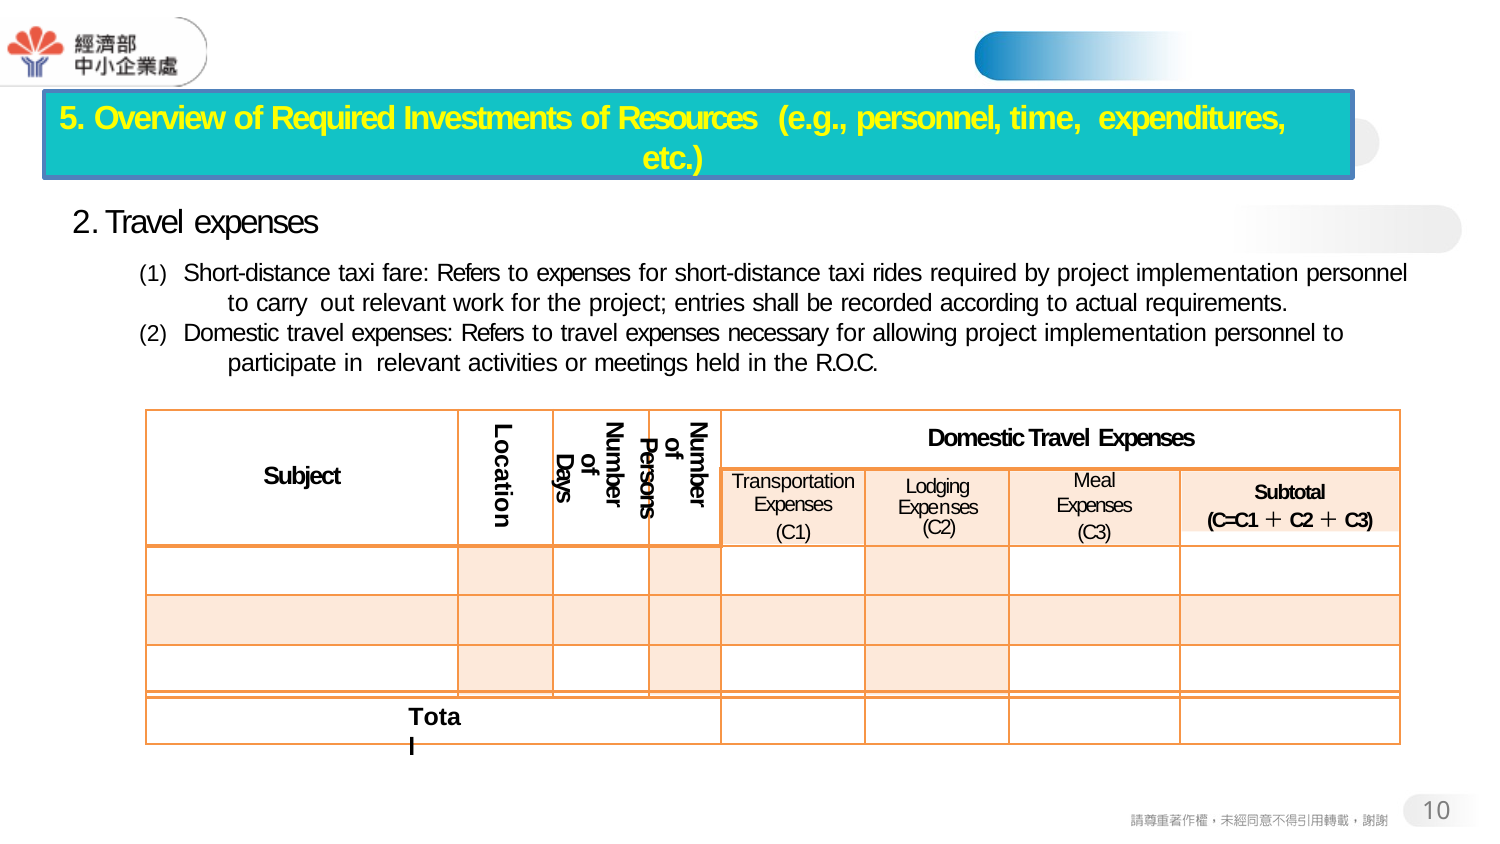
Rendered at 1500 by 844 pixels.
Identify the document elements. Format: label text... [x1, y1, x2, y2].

text_box [459, 548, 552, 594]
text_box [147, 596, 457, 644]
text_box [459, 646, 552, 690]
title 5. Overview of Required Investments of Resources (e.g., personnel, time, expenditures, etc.) [44, 91, 1353, 178]
text_box [650, 548, 720, 594]
text_box [1181, 596, 1399, 644]
text_box Subject [263, 457, 343, 492]
text_box Number of Persons [657, 454, 712, 537]
text_box Number of Days [573, 454, 628, 537]
text_box [866, 596, 1008, 644]
text_box [650, 646, 720, 690]
text_box [554, 596, 648, 644]
text_box Subtotal (C=C1＋C2＋C3) [1181, 471, 1399, 531]
text_box [1010, 596, 1179, 644]
text_box Total [408, 698, 462, 733]
text_box Travel expenses Short-distance taxi fare: Refers to expenses for short-distance taxi rides required by project implementation personnel to carry out relevant work for the project; entries shall be recorded according to actual requirements. Domestic travel expenses: Refers to travel expenses necessary for allowing project implementation personnel to participate in relevant activities or meetings held in the R.O.C. Domestic Travel Expenses [67, 176, 1412, 454]
text_box [866, 471, 1008, 545]
text_box [650, 596, 720, 644]
text_box [866, 646, 1008, 690]
text_box 10 [1417, 790, 1454, 828]
text_box Meal Expenses (C3) [1009, 471, 1180, 545]
text_box Location [490, 454, 516, 543]
text_box Lodging Expenses (C2) [867, 469, 1010, 541]
text_box [866, 547, 1008, 594]
text_box Transportation Expenses (C1) [723, 471, 864, 543]
text_box [722, 596, 864, 644]
text_box [459, 596, 552, 644]
